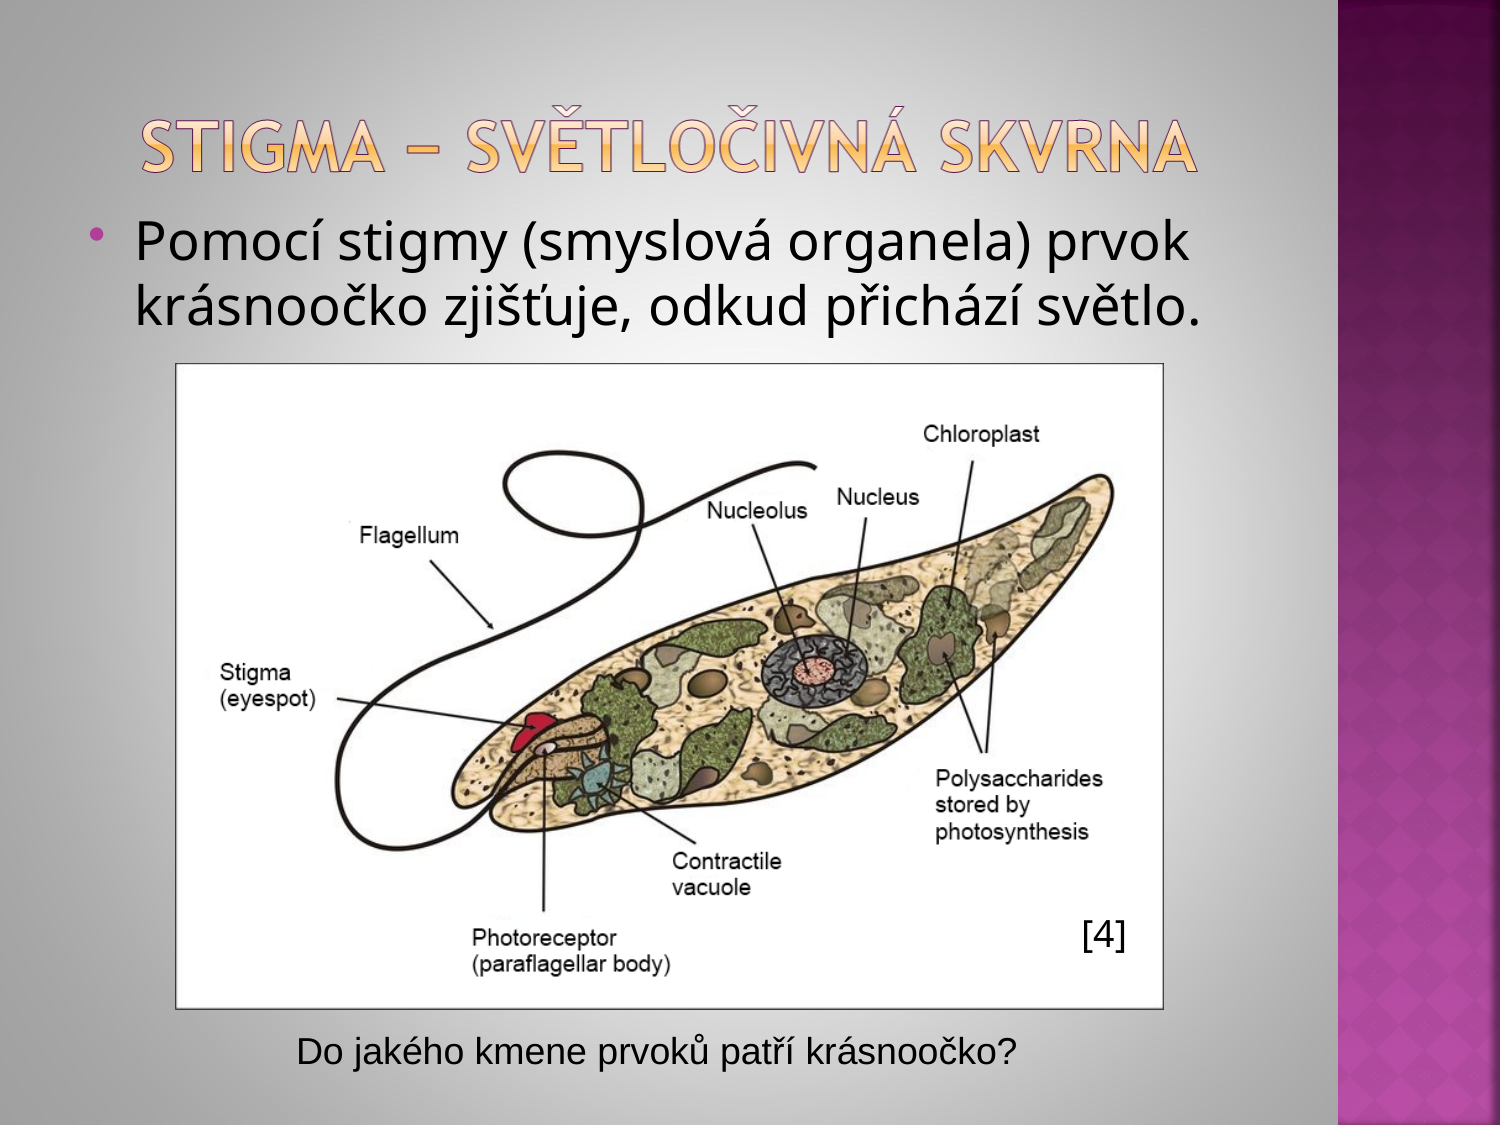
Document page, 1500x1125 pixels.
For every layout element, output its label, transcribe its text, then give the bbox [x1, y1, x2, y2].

picture [175, 363, 1164, 1010]
picture [0, 0, 1500, 1125]
text_box [75, 53, 1264, 230]
list Pomocí stigmy (smyslová organela) prvok krásnoočko zjišťuje, odkud přichází světlo. [75, 199, 1263, 1060]
text_box Do jakého kmene prvoků patří krásnoočko? [281, 1019, 1372, 1125]
text_box [4] [1066, 902, 1145, 1008]
